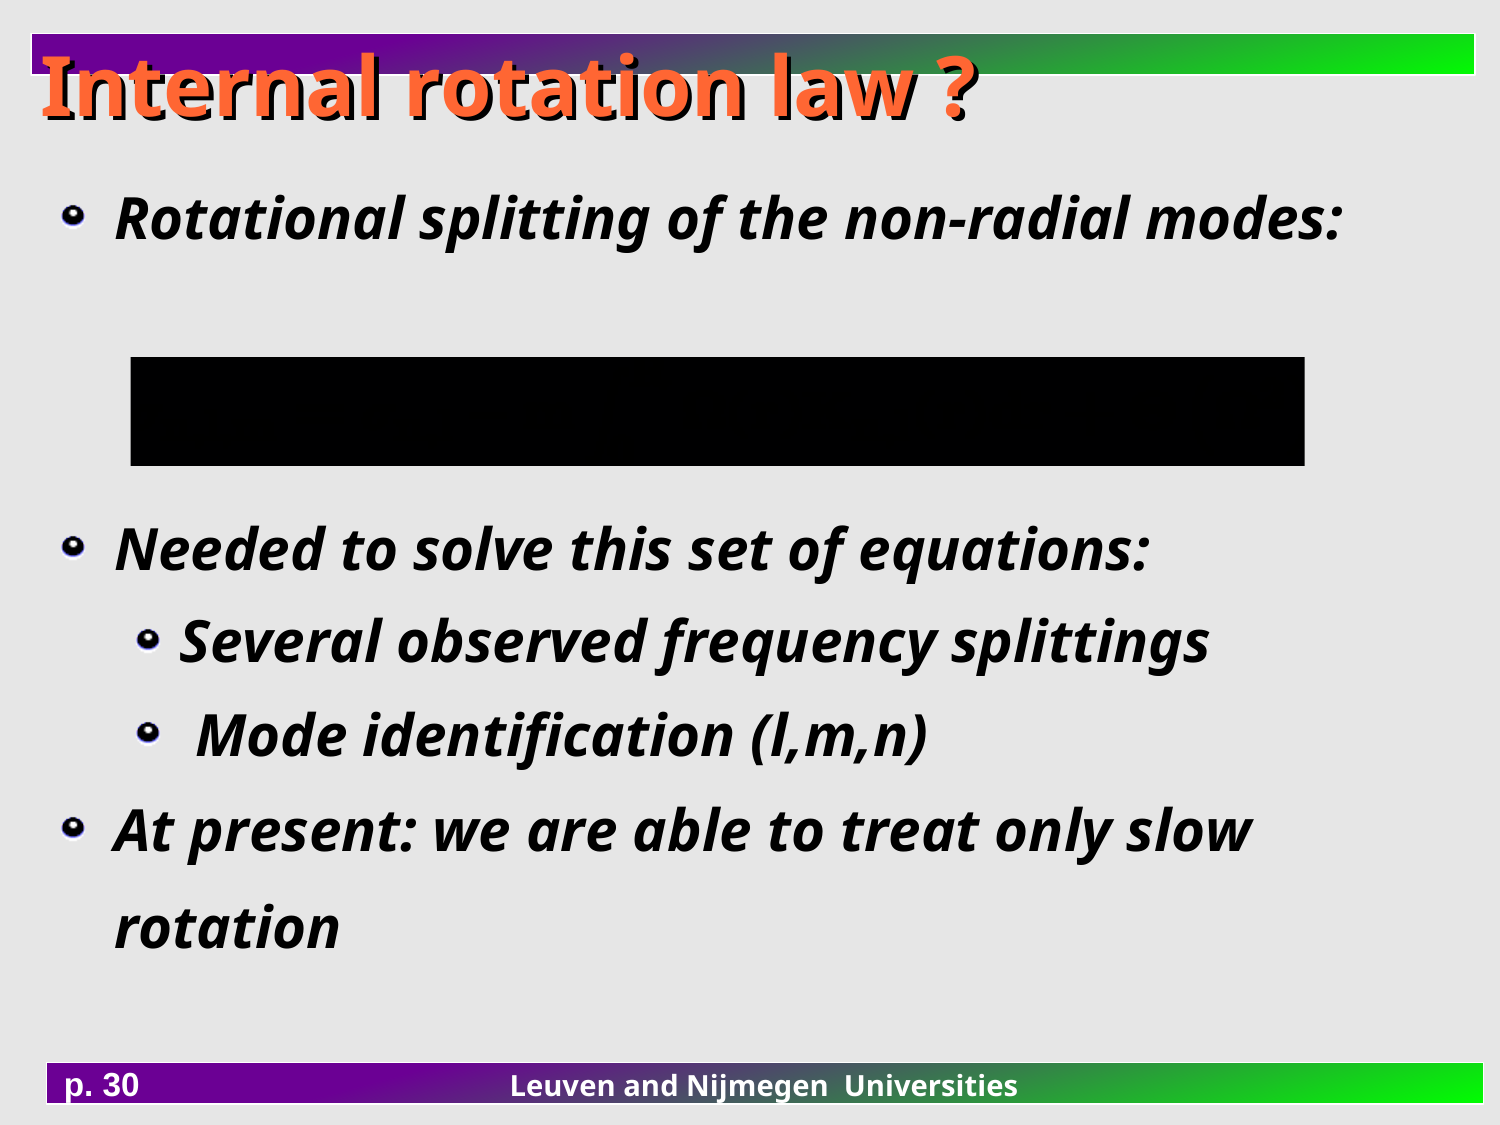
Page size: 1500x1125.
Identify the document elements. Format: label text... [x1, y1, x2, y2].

list Rotational splitting of the non-radial modes: Needed to solve this set of equations: Several observed frequency splittings Mode identification (l,m,n) At present: we are able to treat only slow rotation [42, 169, 1469, 1125]
title Internal rotation law ? [25, 18, 1462, 150]
picture [130, 357, 1305, 466]
